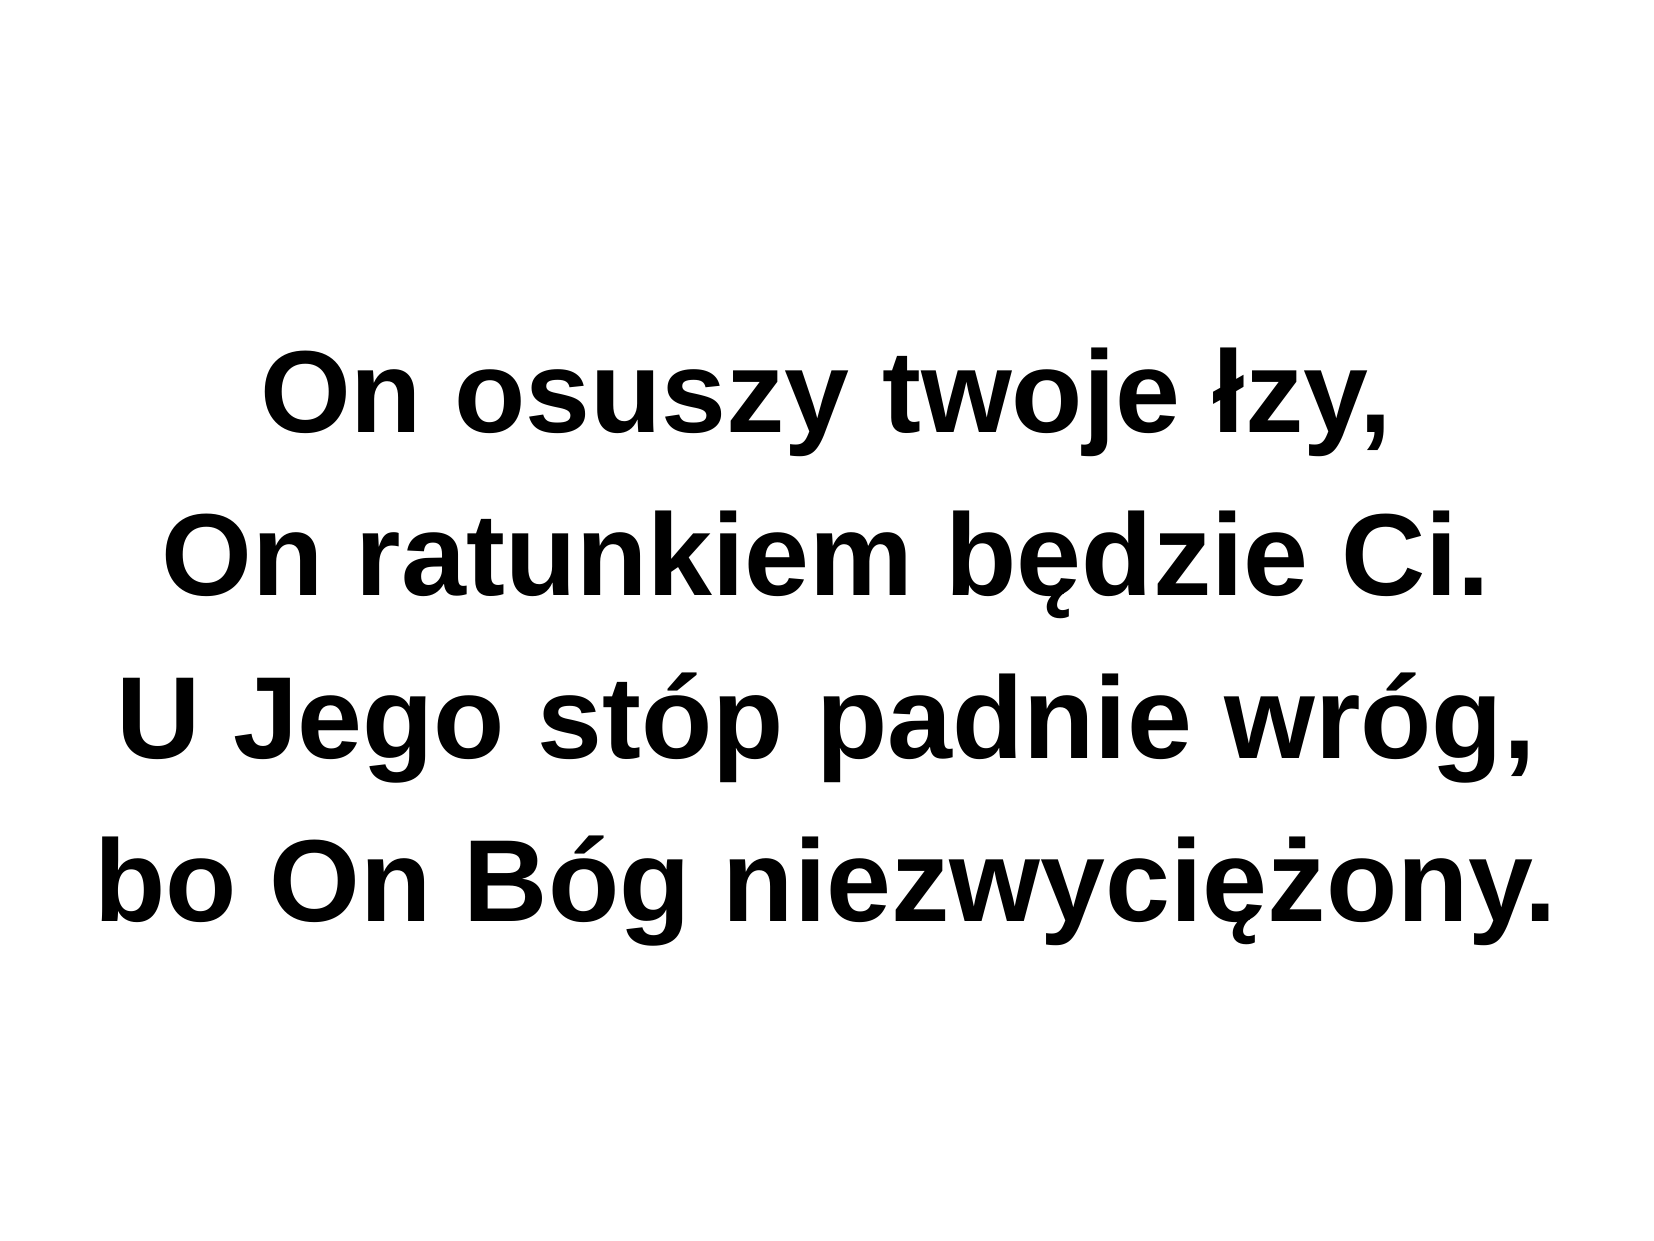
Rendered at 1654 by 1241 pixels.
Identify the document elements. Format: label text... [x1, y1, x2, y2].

subtitle On osuszy twoje łzy, On ratunkiem będzie Ci. U Jego stóp padnie wróg, bo On Bóg niezwyciężony. [0, 0, 1654, 1241]
